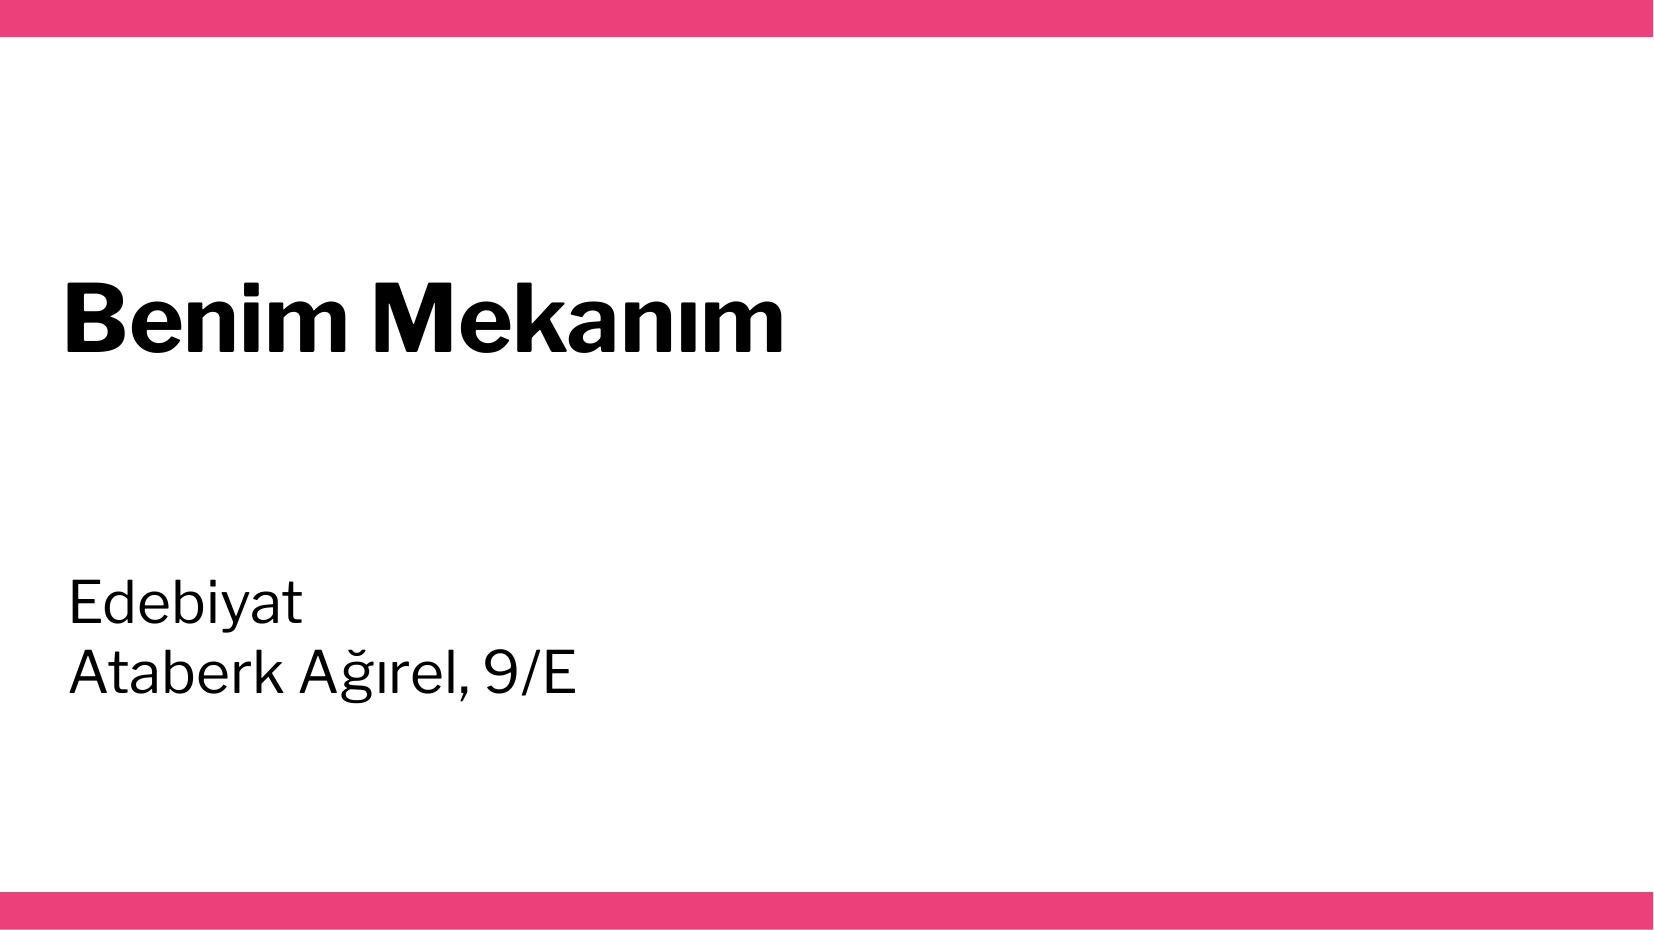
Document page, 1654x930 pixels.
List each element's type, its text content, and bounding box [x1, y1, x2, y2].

text_box Edebiyat Ataberk Ağırel, 9/E [61, 522, 1575, 753]
title Benim Mekanım [61, 112, 1575, 522]
